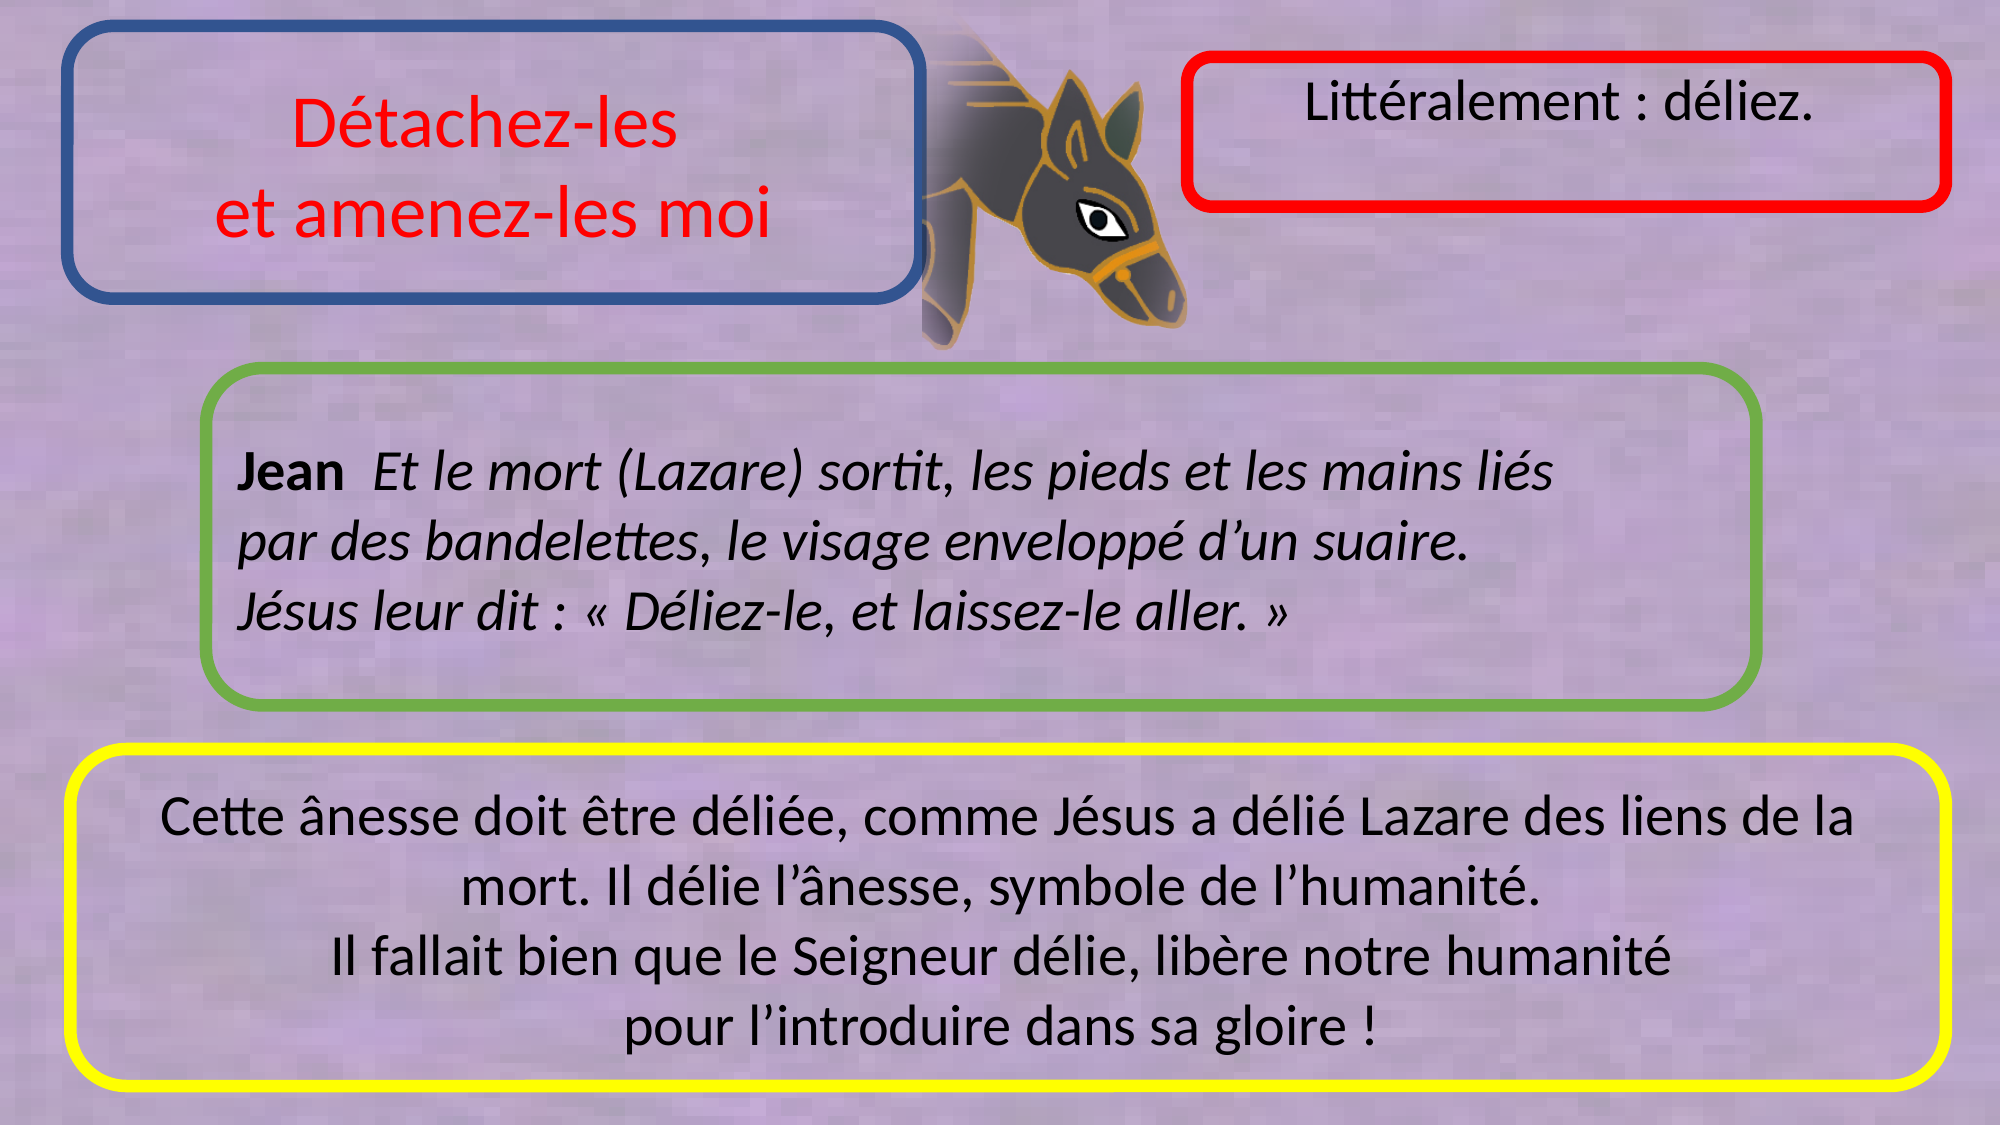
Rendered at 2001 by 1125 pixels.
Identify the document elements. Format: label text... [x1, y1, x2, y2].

text_box Jean Et le mort (Lazare) sortit, les pieds et les mains liés par des bandelettes, le visage enveloppé d’un suaire. Jésus leur dit : « Déliez-le, et laissez-le aller. » [205, 368, 1757, 706]
text_box Détachez-les et amenez-les moi [67, 25, 921, 299]
text_box Littéralement : déliez. [1187, 56, 1946, 207]
text_box Cette ânesse doit être déliée, comme Jésus a délié Lazare des liens de la mort. Il délie l’ânesse, symbole de l’humanité. Il fallait bien que le Seigneur délie, libère notre humanité pour l’introduire dans sa gloire ! [70, 748, 1946, 1087]
picture [922, 0, 1203, 368]
